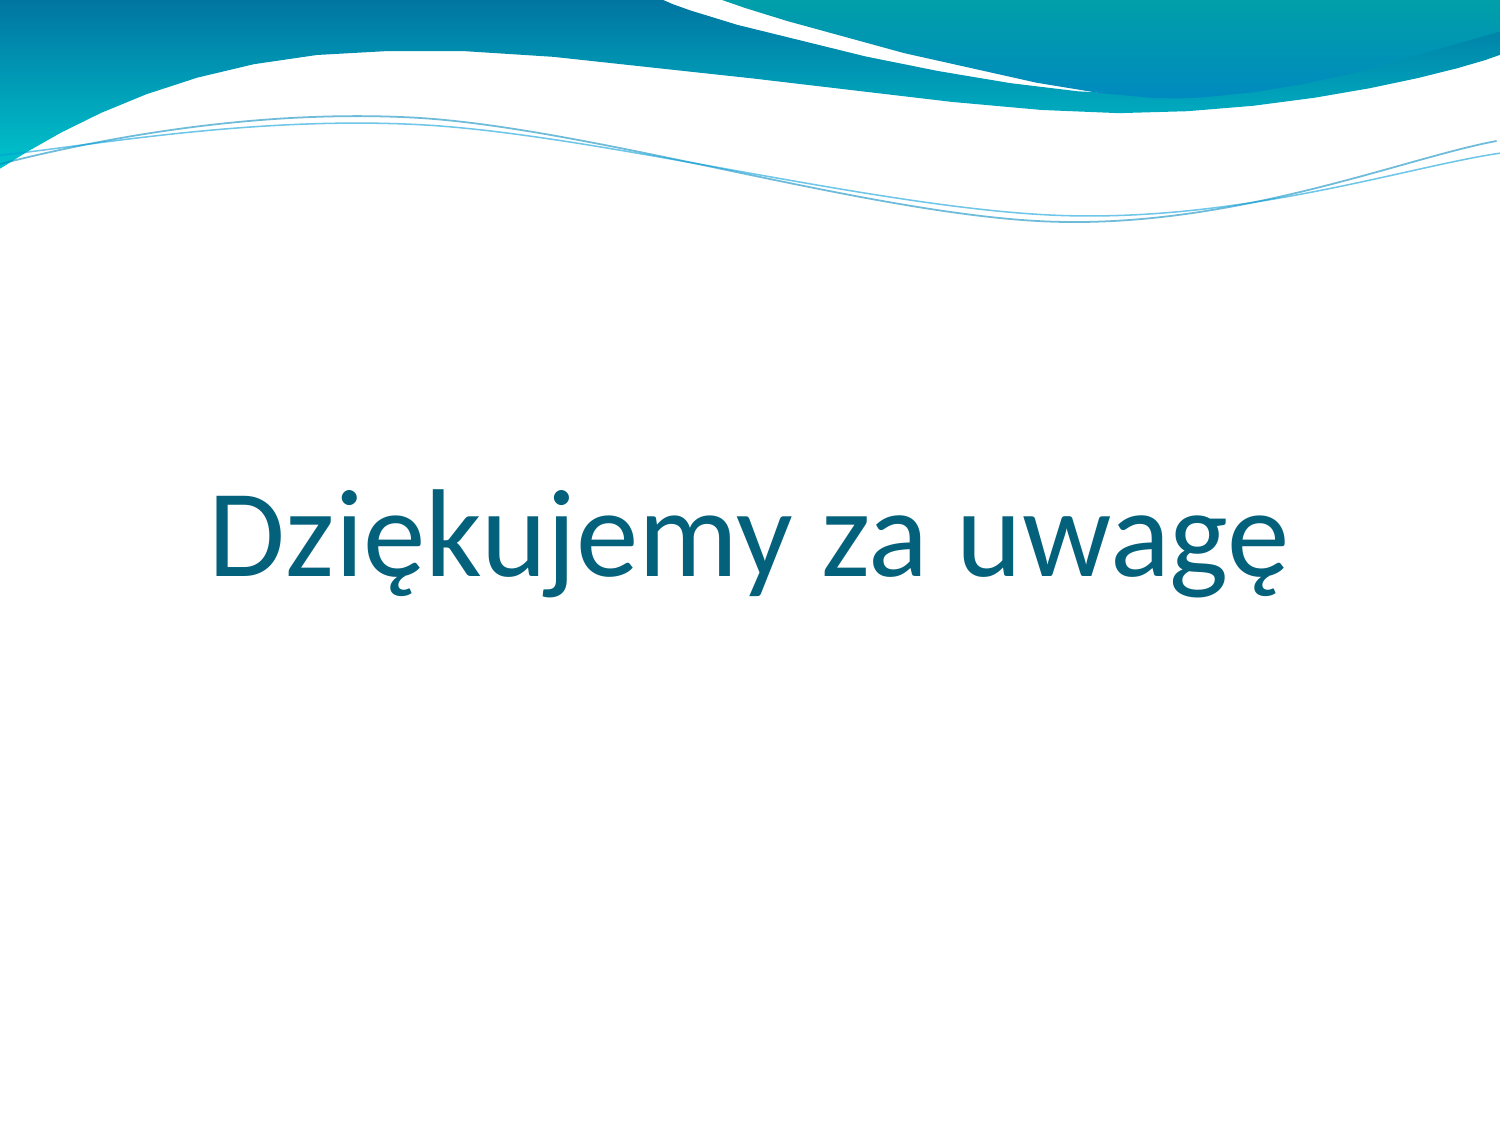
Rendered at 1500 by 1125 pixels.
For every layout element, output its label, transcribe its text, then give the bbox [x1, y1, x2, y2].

title Dziękujemy za uwagę [75, 444, 1425, 634]
